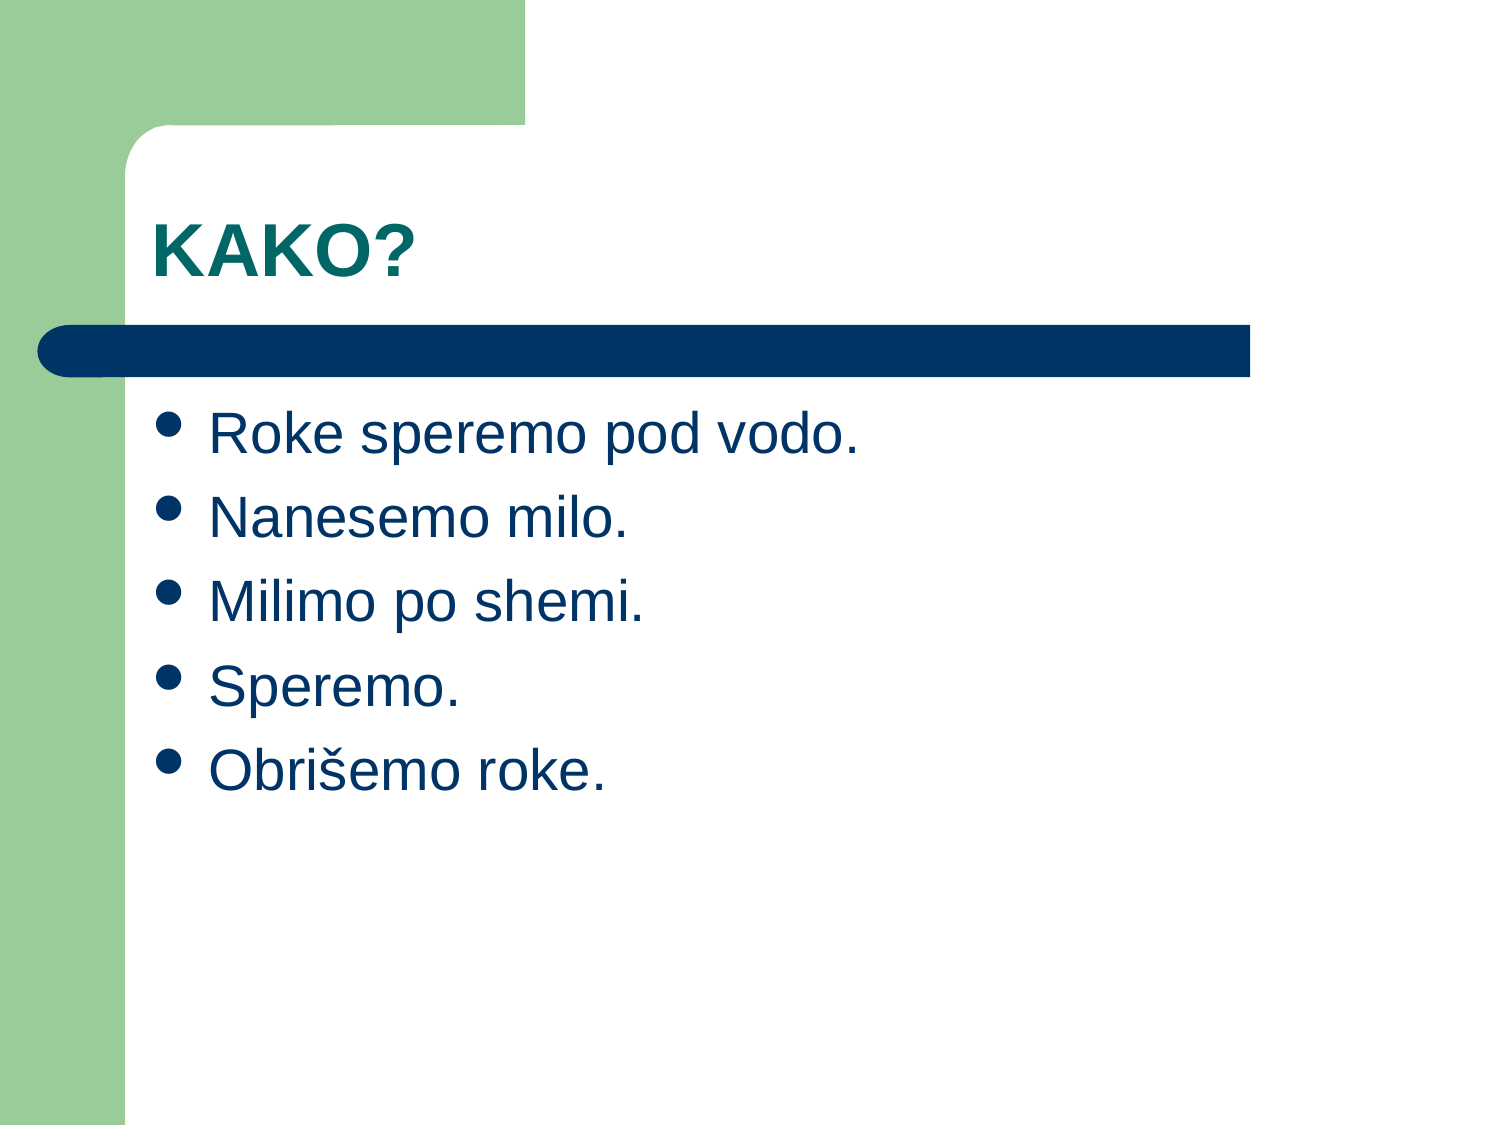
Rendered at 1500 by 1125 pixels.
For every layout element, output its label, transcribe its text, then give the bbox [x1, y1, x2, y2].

list Roke speremo pod vodo. Nanesemo milo. Milimo po shemi. Speremo. Obrišemo roke. [137, 387, 1400, 999]
title KAKO? [136, 136, 1414, 301]
